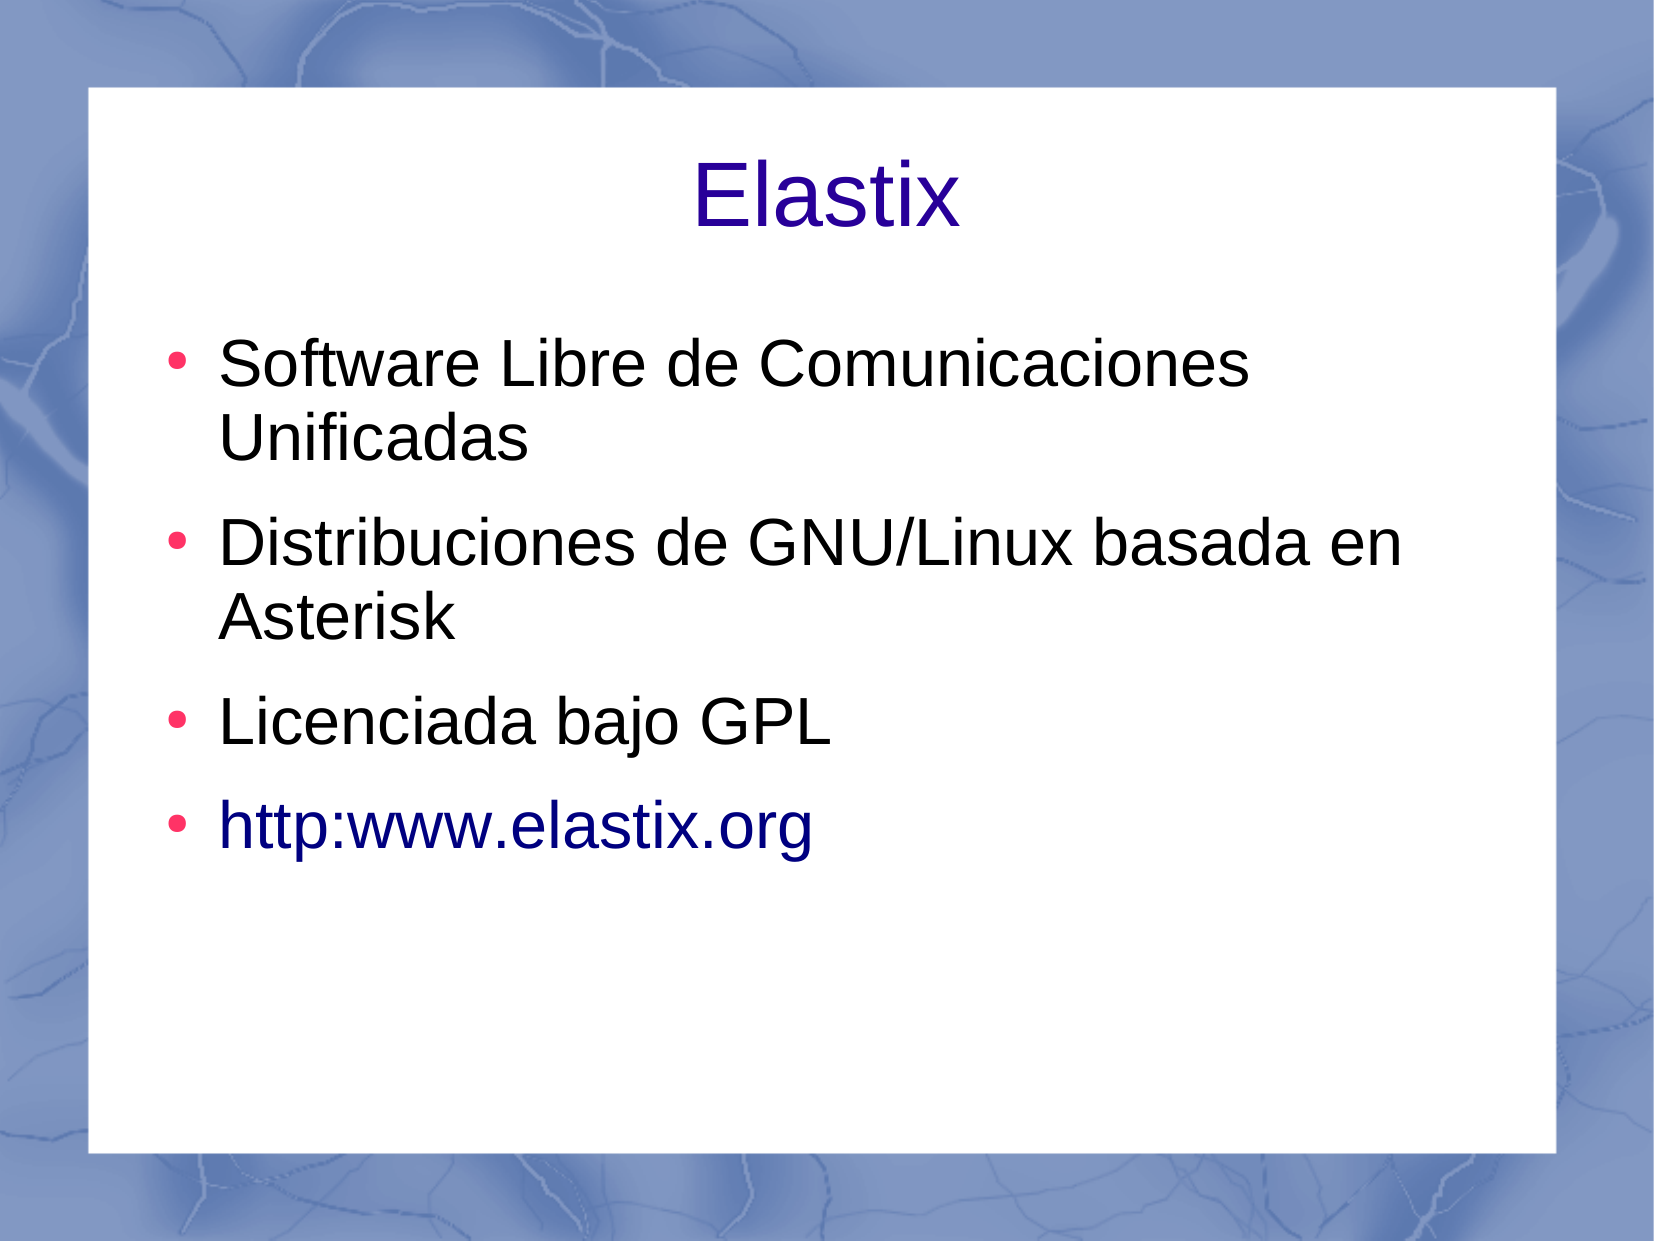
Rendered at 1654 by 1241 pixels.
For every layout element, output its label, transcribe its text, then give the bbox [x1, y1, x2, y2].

list Software Libre de Comunicaciones Unificadas Distribuciones de GNU/Linux basada en Asterisk Licenciada bajo GPL http:www.elastix.org [147, 325, 1506, 1045]
title Elastix [118, 90, 1536, 298]
picture [0, 0, 1654, 1241]
